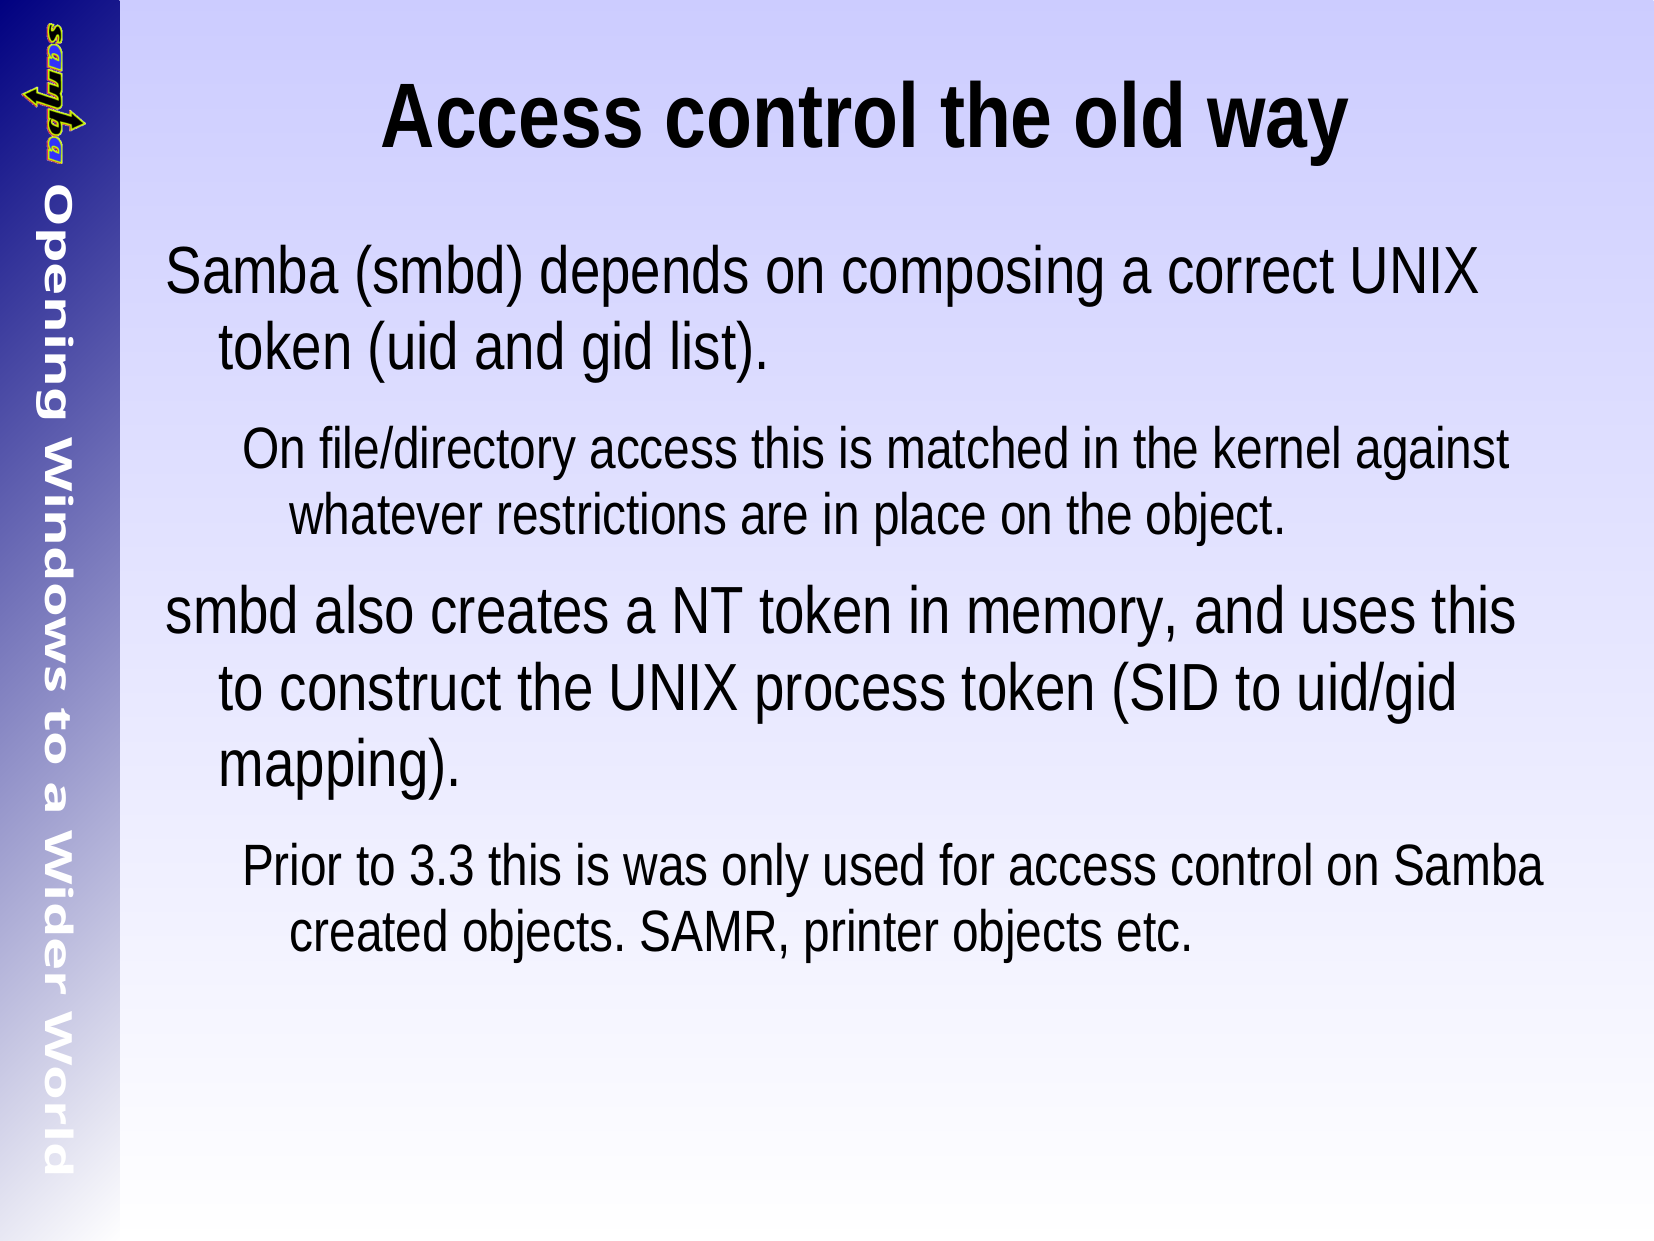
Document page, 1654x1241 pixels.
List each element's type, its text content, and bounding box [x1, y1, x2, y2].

list Samba (smbd) depends on composing a correct UNIX token (uid and gid list). On file/directory access this is matched in the kernel against whatever restrictions are in place on the object. smbd also creates a NT token in memory, and uses this to construct the UNIX process token (SID to uid/gid mapping). Prior to 3.3 this is was only used for access control on Samba created objects. SAMR, printer objects etc. [147, 230, 1560, 1187]
picture [22, 24, 86, 164]
title Access control the old way [159, 10, 1572, 218]
